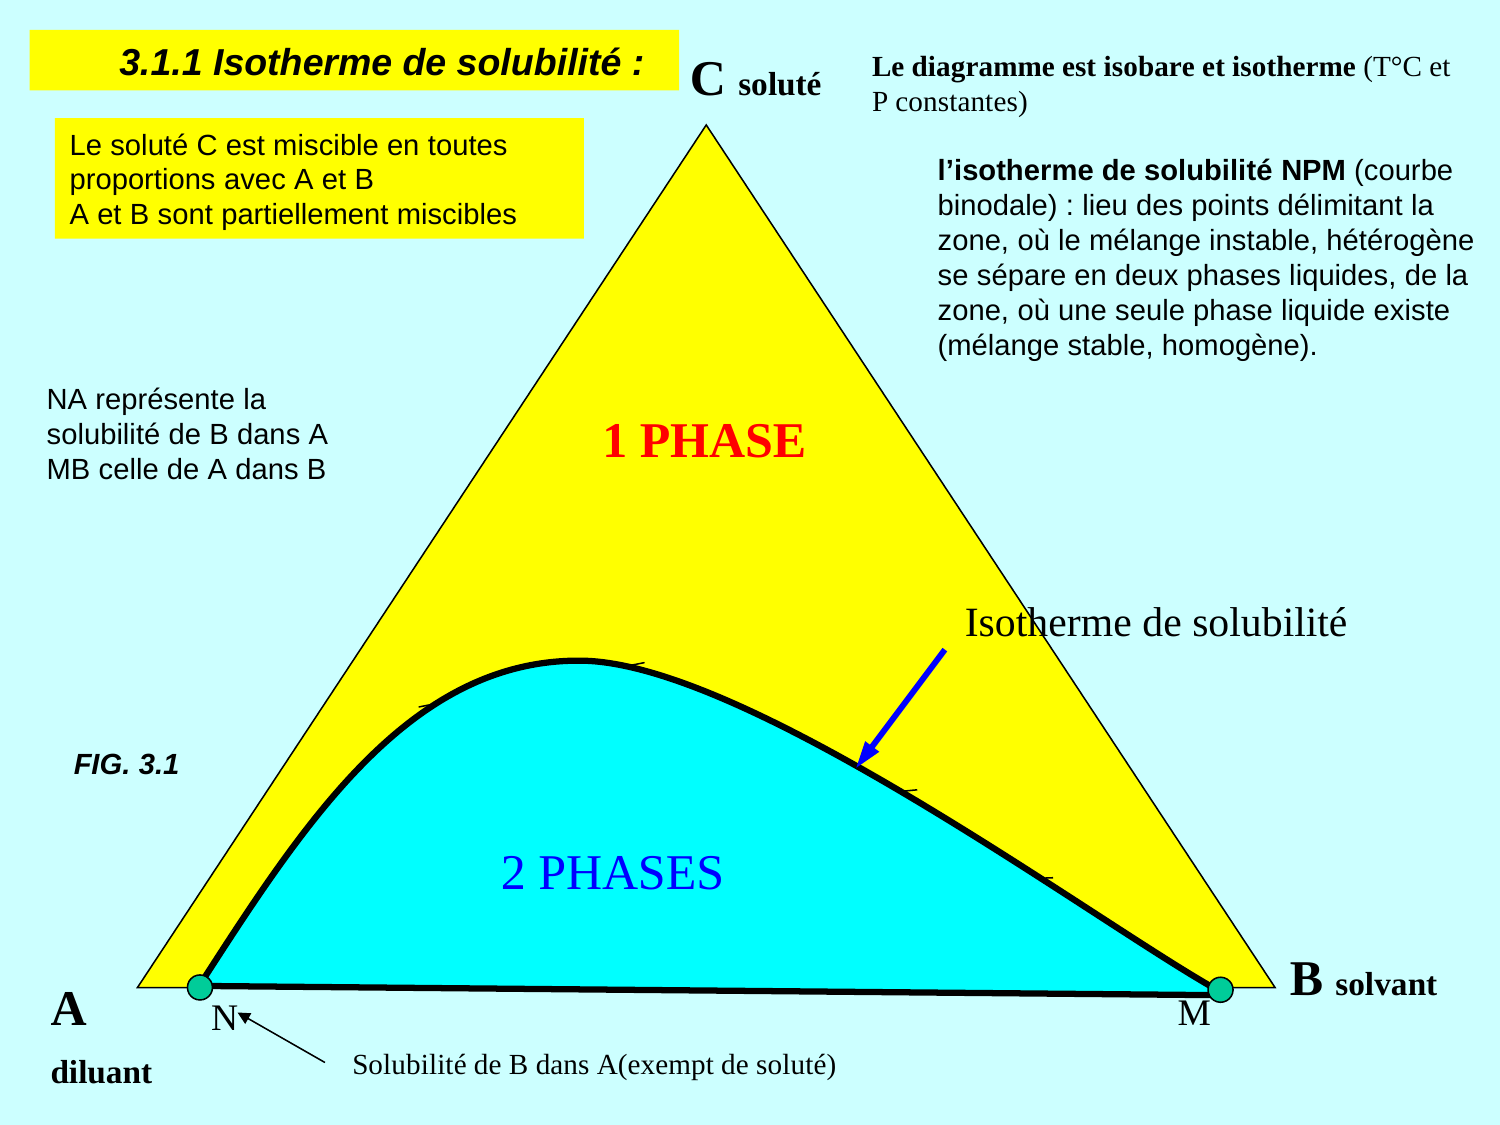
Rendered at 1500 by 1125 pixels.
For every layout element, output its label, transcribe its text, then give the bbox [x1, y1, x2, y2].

text_box [112, 1025, 426, 1101]
text_box Le soluté C est miscible en toutes proportions avec A et B A et B sont partiellement miscibles [54, 118, 584, 239]
text_box A diluant [35, 976, 170, 1098]
text_box C soluté [675, 37, 888, 113]
text_box B solvant [1274, 937, 1463, 1013]
text_box Solubilité de B dans A(exempt de soluté) [337, 1037, 863, 1088]
text_box FIG. 3.1 [59, 737, 207, 789]
text_box 1 PHASE [587, 399, 826, 476]
text_box [512, 1025, 988, 1101]
text_box l’isotherme de solubilité NPM (courbe binodale) : lieu des points délimitant la zone, où le mélange instable, hétérogène se sépare en deux phases liquides, de la zone, où une seule phase liquide existe (mélange stable, homogène). [922, 143, 1500, 423]
text_box Le diagramme est isobare et isotherme (T°C et P constantes) [857, 40, 1475, 126]
text_box [145, 124, 1274, 995]
text_box 2 PHASES [486, 831, 812, 908]
text_box N [196, 985, 251, 1046]
text_box M [1162, 980, 1223, 1041]
text_box NA représente la solubilité de B dans A MB celle de A dans B [31, 372, 403, 493]
text_box Isotherme de solubilité [950, 587, 1376, 653]
text_box 3.1.1 Isotherme de solubilité : [29, 29, 680, 91]
